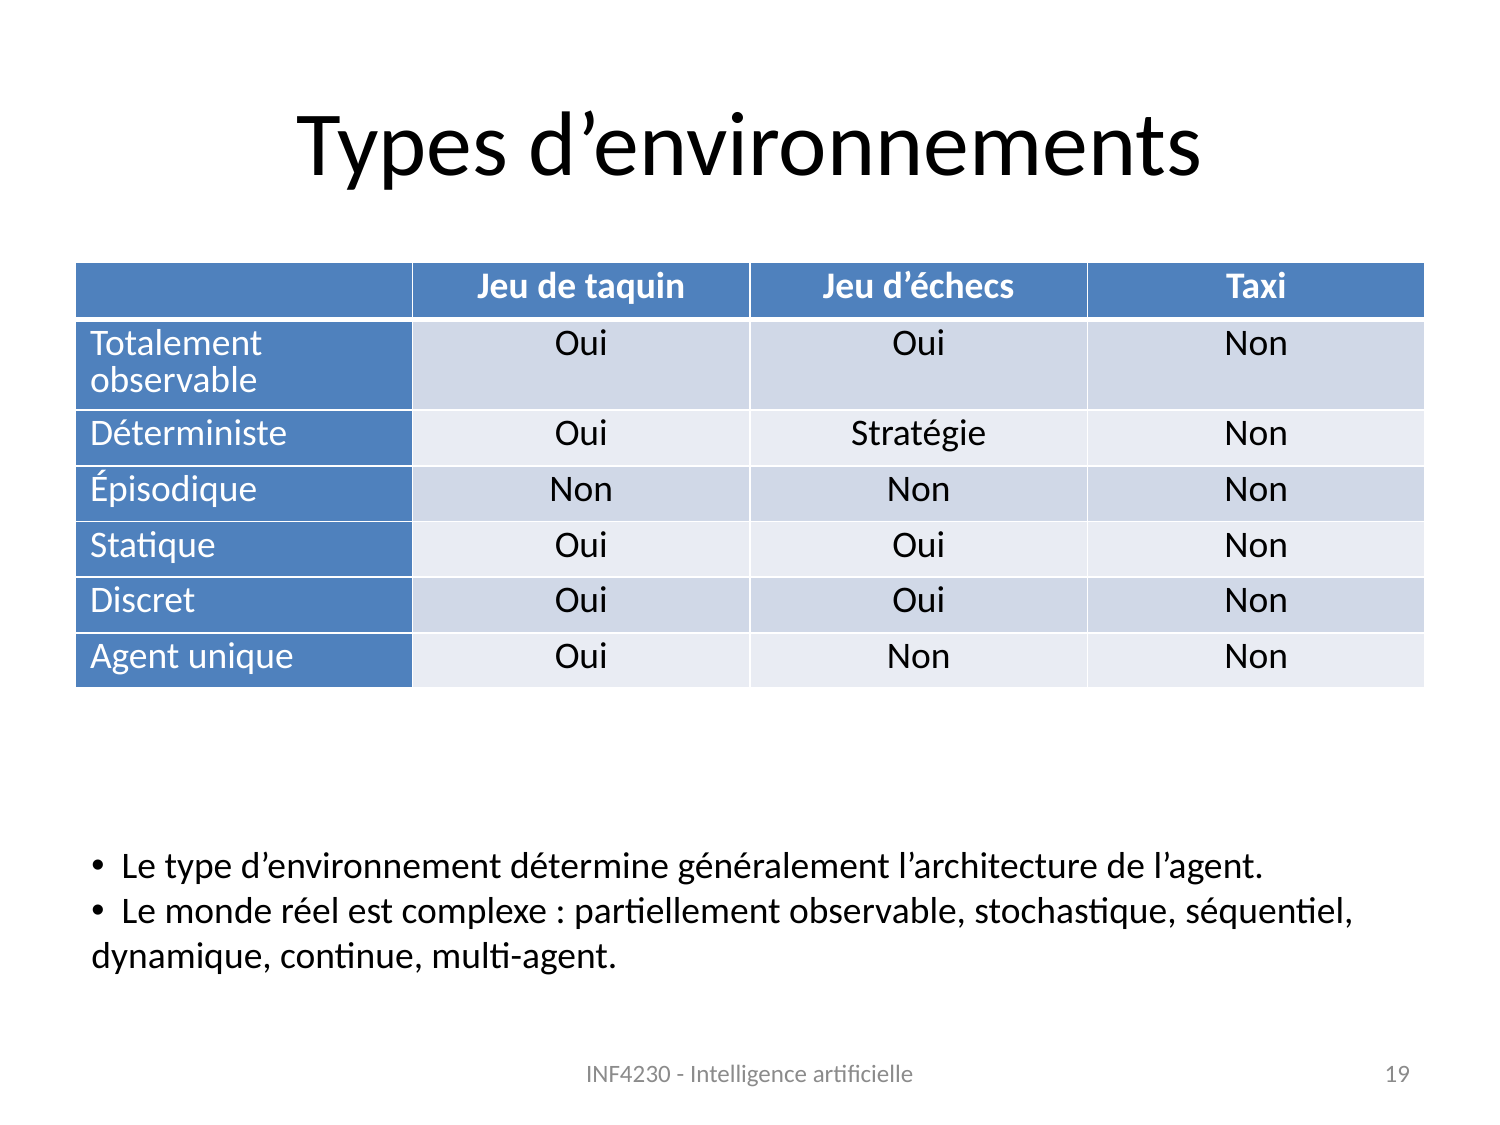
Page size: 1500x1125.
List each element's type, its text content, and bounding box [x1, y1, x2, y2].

table_header Taxi [1088, 263, 1424, 317]
table_cell Stratégie [751, 411, 1087, 465]
footer INF4230 - Intelligence artificielle [512, 1042, 988, 1103]
table_cell Oui [413, 411, 749, 465]
table_cell Oui [413, 322, 749, 409]
table_cell Non [751, 634, 1087, 687]
table_cell Non [1088, 322, 1424, 409]
table_header [76, 263, 412, 317]
slide_number <numéro> [1074, 1042, 1425, 1103]
table_cell Oui [751, 522, 1087, 576]
text_box Le type d’environnement détermine généralement l’architecture de l’agent. Le monde réel est complexe : partiellement observable, stochastique, séquentiel, dynamique, continue, multi-agent. [76, 834, 1412, 984]
table_cell Oui [751, 578, 1087, 632]
table_header Jeu d’échecs [751, 263, 1087, 317]
table_cell Non [413, 467, 749, 521]
table_cell Oui [413, 634, 749, 687]
table_cell Non [1088, 634, 1424, 687]
table_cell Discret [76, 578, 412, 632]
table_cell Agent unique [76, 634, 412, 687]
table_cell Non [1088, 411, 1424, 465]
title Types d’environnements [75, 45, 1425, 233]
table_cell Oui [751, 322, 1087, 409]
table_cell Statique [76, 522, 412, 576]
table_cell Non [1088, 522, 1424, 576]
table_cell Oui [413, 578, 749, 632]
table_cell Oui [413, 522, 749, 576]
table_cell Épisodique [76, 467, 412, 521]
table_cell Déterministe [76, 411, 412, 465]
table_cell Non [751, 467, 1087, 521]
table_cell Totalement observable [76, 322, 412, 409]
table_cell Non [1088, 578, 1424, 632]
table_header Jeu de taquin [413, 263, 749, 317]
table_cell Non [1088, 467, 1424, 521]
